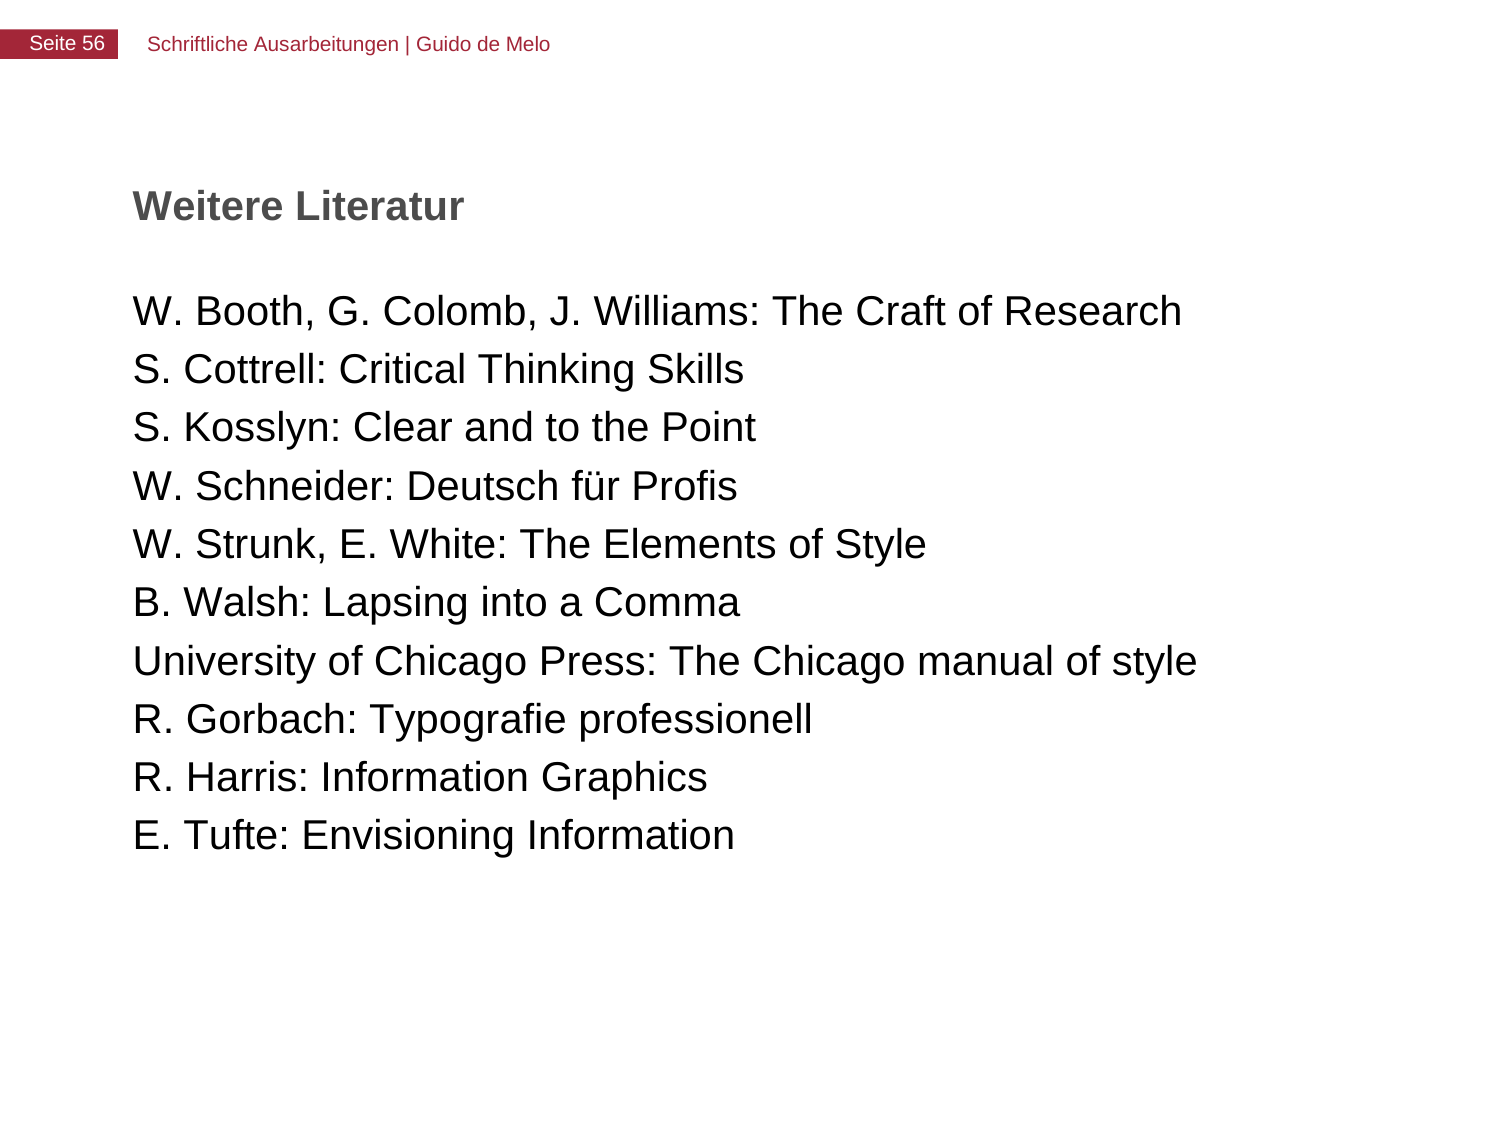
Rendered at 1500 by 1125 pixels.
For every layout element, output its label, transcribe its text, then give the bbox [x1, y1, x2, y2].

title Weitere Literatur [132, 149, 1413, 258]
list W. Booth, G. Colomb, J. Williams: The Craft of Research S. Cottrell: Critical Thinking Skills S. Kosslyn: Clear and to the Point W. Schneider: Deutsch für Profis W. Strunk, E. White: The Elements of Style B. Walsh: Lapsing into a Comma University of Chicago Press: The Chicago manual of style R. Gorbach: Typografie professionell R. Harris: Information Graphics E. Tufte: Envisioning Information [132, 287, 1371, 888]
